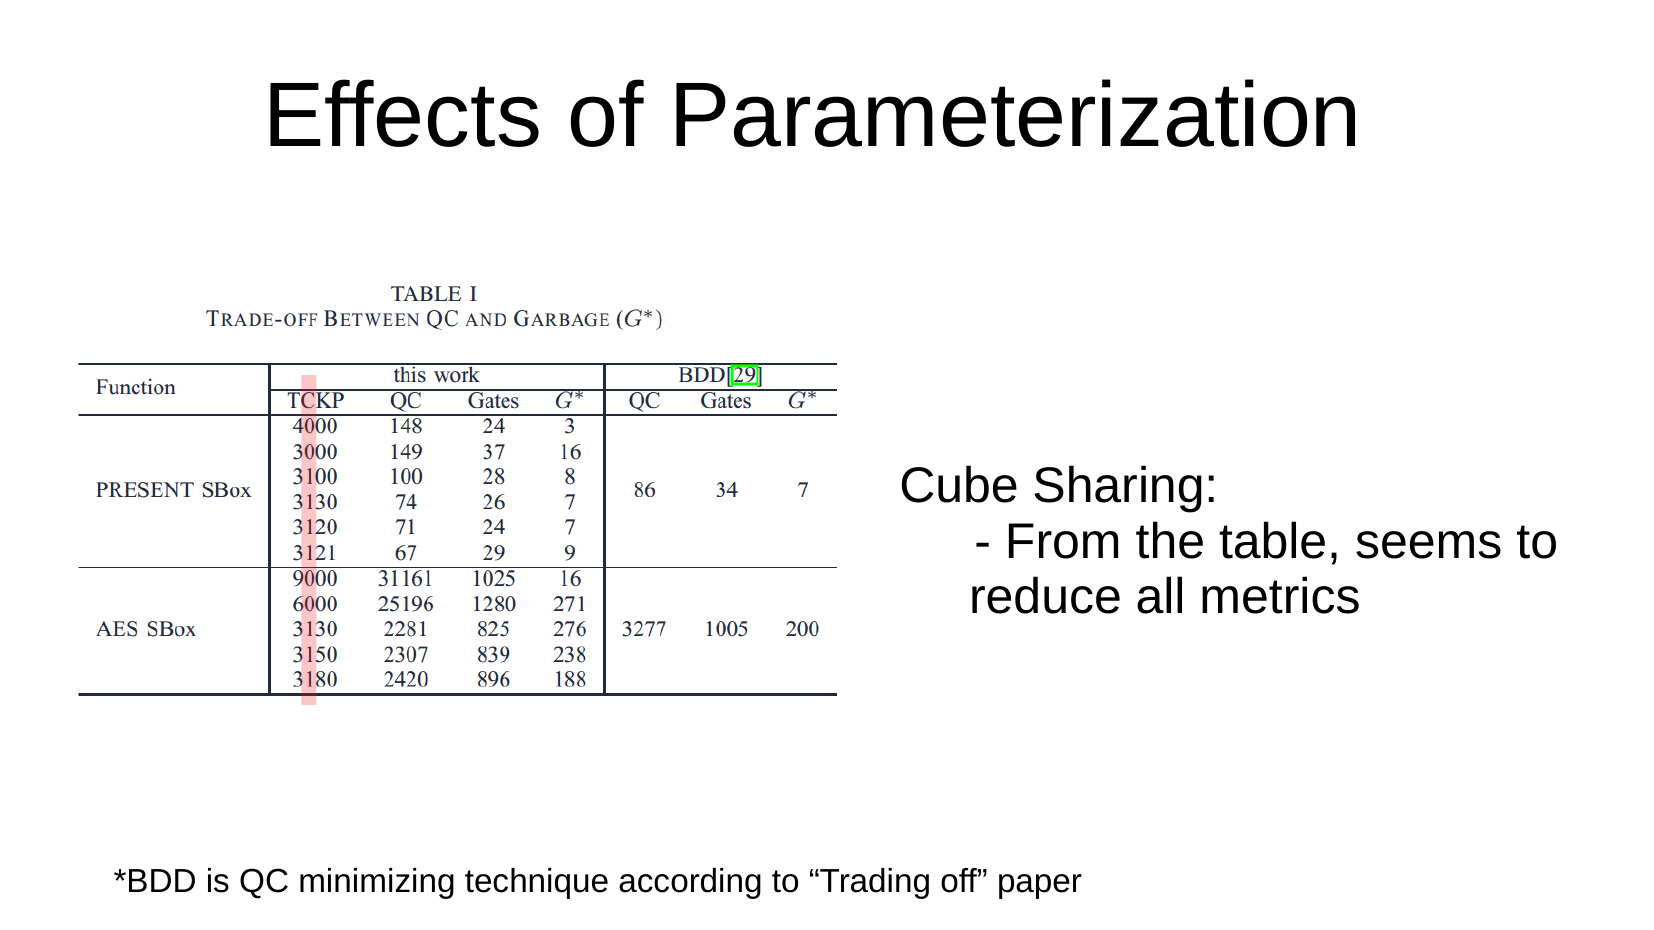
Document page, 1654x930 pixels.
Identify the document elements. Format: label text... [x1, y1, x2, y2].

picture [59, 269, 855, 726]
title Effects of Parameterization [82, 37, 1571, 193]
text_box [301, 375, 317, 706]
list *BDD is QC minimizing technique according to “Trading off” paper [56, 862, 1545, 900]
text_box Cube Sharing: - From the table, seems to reduce all metrics [884, 449, 1635, 618]
